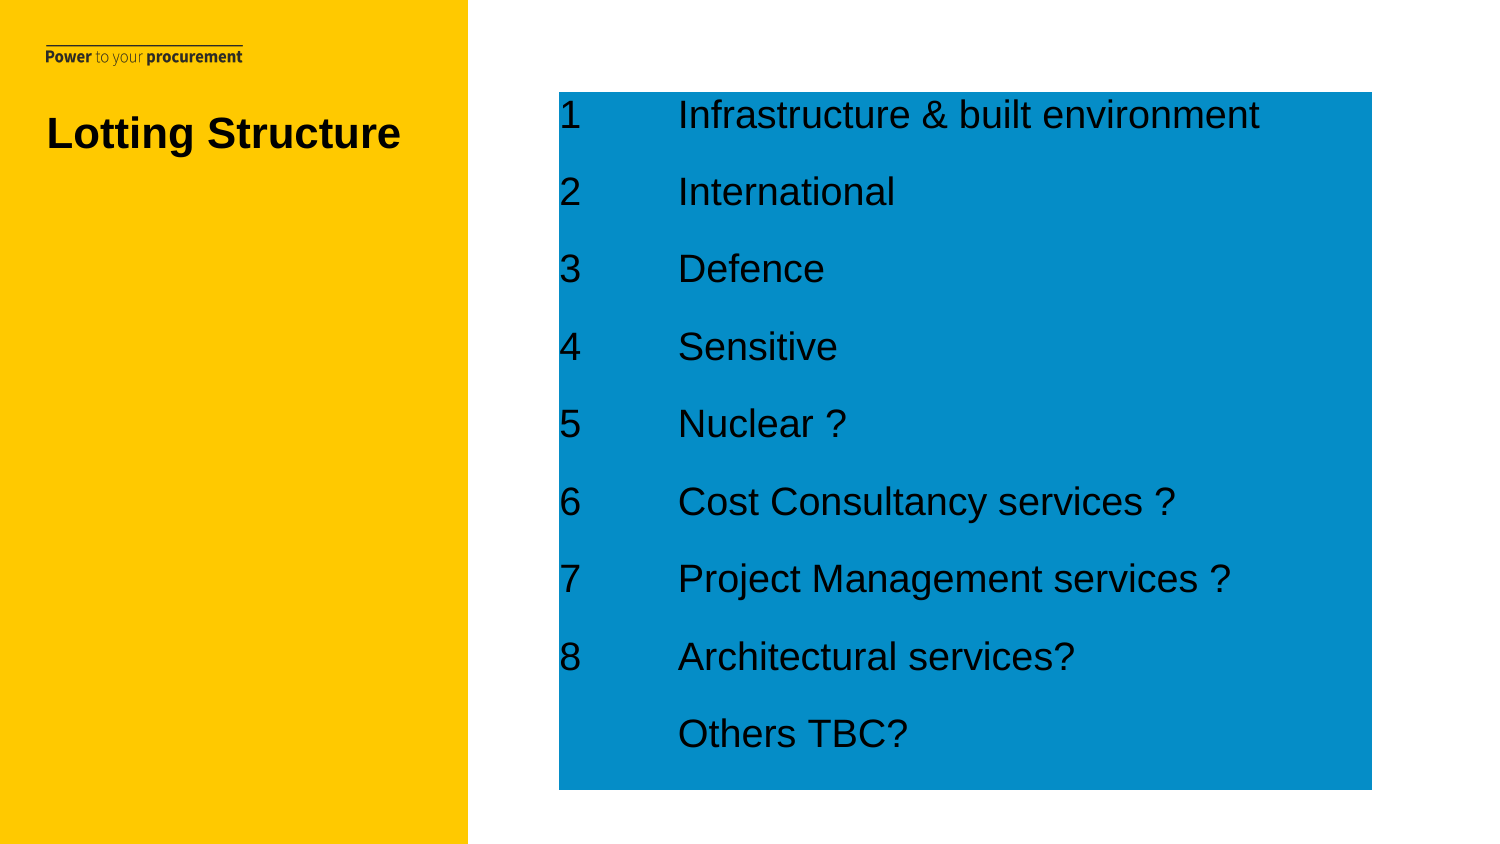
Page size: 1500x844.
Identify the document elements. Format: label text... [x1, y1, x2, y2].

table_cell 8 [559, 635, 678, 712]
table_cell 7 [559, 557, 678, 635]
table_cell Nuclear ? [678, 402, 1372, 480]
table_cell 6 [559, 480, 678, 557]
table_cell Others TBC? [678, 712, 1372, 790]
table_cell International [678, 170, 1372, 247]
table_cell 2 [559, 170, 678, 247]
table_cell Architectural services? [678, 635, 1372, 712]
table_cell Sensitive [678, 325, 1372, 402]
table_cell 5 [559, 402, 678, 480]
title Lotting Structure [46, 104, 423, 209]
table_header 1 [559, 92, 678, 170]
table_cell [559, 712, 678, 790]
table_cell Project Management services ? [678, 557, 1372, 635]
table_cell Defence [678, 247, 1372, 325]
table_header Infrastructure & built environment [678, 92, 1372, 170]
table_cell Cost Consultancy services ? [678, 480, 1372, 557]
table_cell 3 [559, 247, 678, 325]
table_cell 4 [559, 325, 678, 402]
